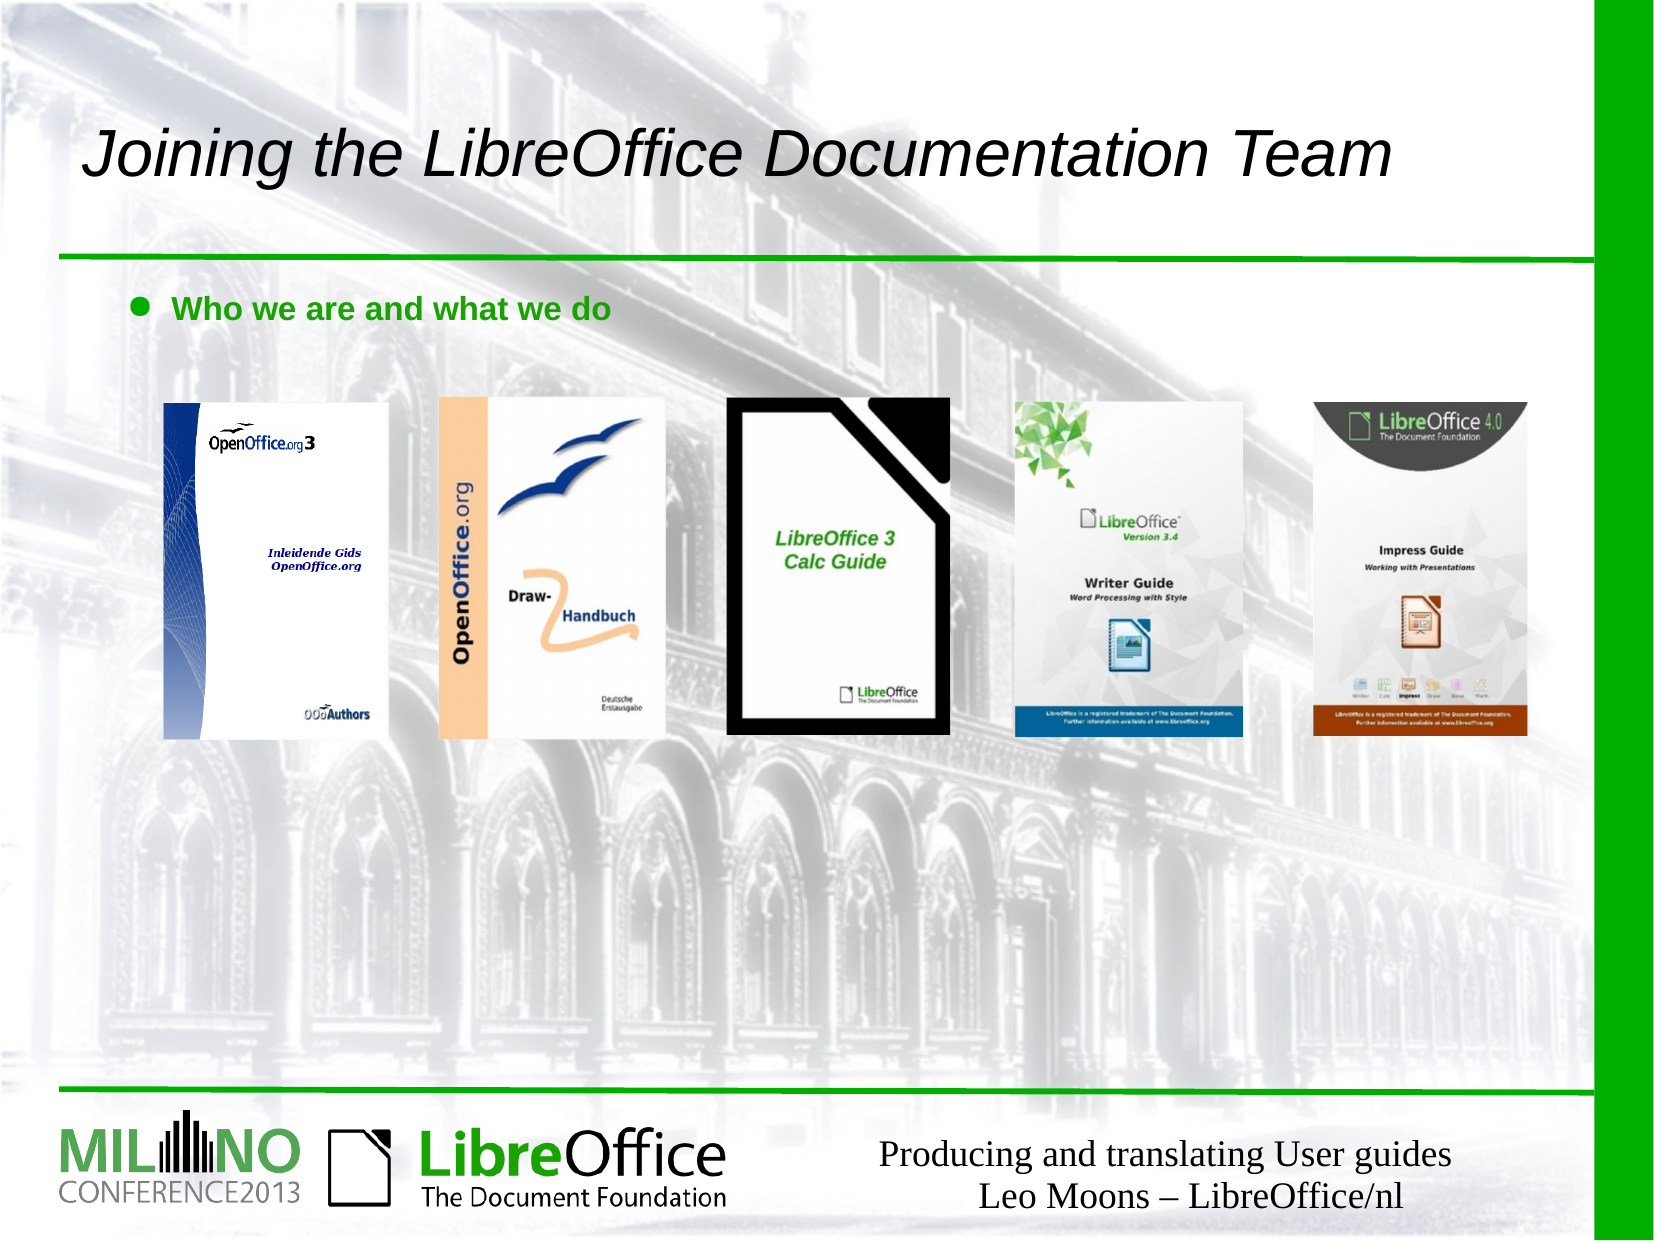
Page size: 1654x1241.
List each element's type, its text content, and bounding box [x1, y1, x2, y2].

title Joining the LibreOffice Documentation Team [82, 49, 1571, 257]
picture [0, 1, 1594, 1241]
text_box Producing and translating User guides Leo Moons – LibreOffice/nl [864, 1126, 1519, 1224]
list Who we are and what we do [82, 290, 1571, 1010]
